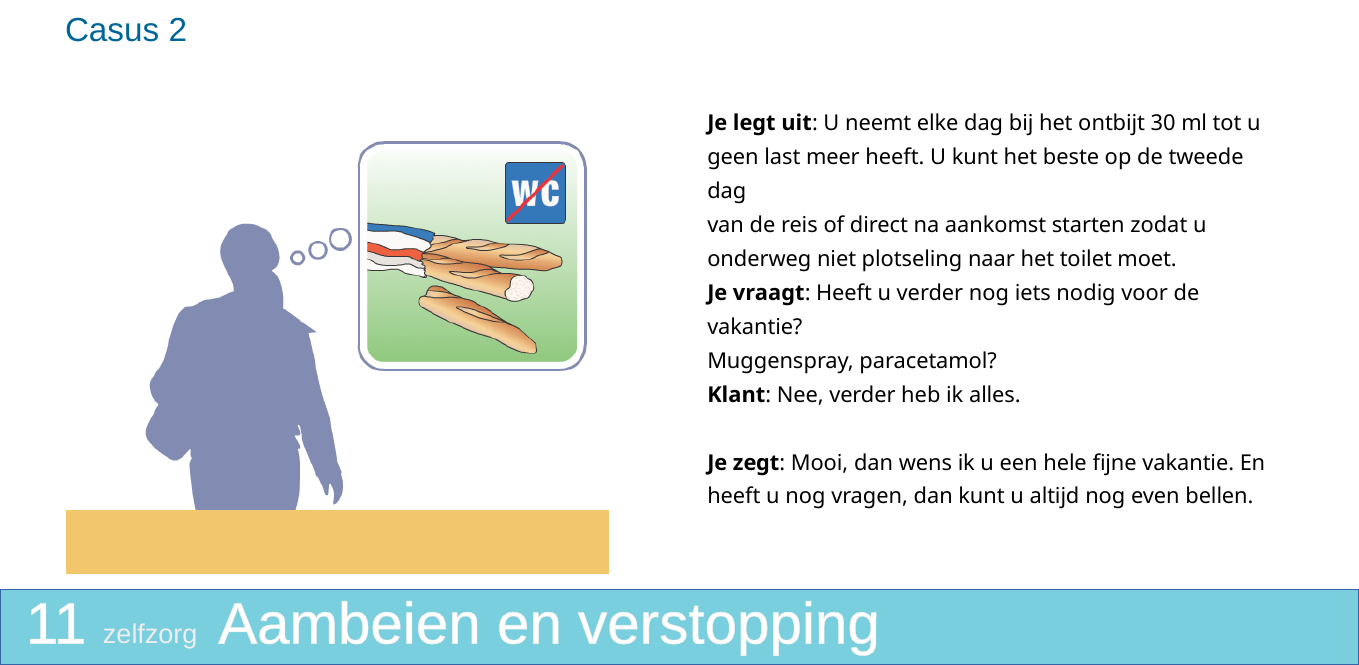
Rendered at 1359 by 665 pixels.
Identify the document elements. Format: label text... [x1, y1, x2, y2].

text_box [0, 589, 1359, 665]
text_box Je legt uit: U neemt elke dag bij het ontbijt 30 ml tot u geen last meer heeft. U kunt het beste op de tweede dag van de reis of direct na aankomst starten zodat u onderweg niet plotseling naar het toilet moet. Je vraagt: Heeft u verder nog iets nodig voor de vakantie? Muggenspray, paracetamol? Klant: Nee, verder heb ik alles. Je zegt: Mooi, dan wens ik u een hele fijne vakantie. En heeft u nog vragen, dan kunt u altijd nog even bellen. [692, 95, 1302, 564]
title 11 zelfzorg Aambeien en verstopping [26, 590, 993, 665]
picture [66, 118, 609, 574]
title Casus 2 [65, 11, 1288, 86]
